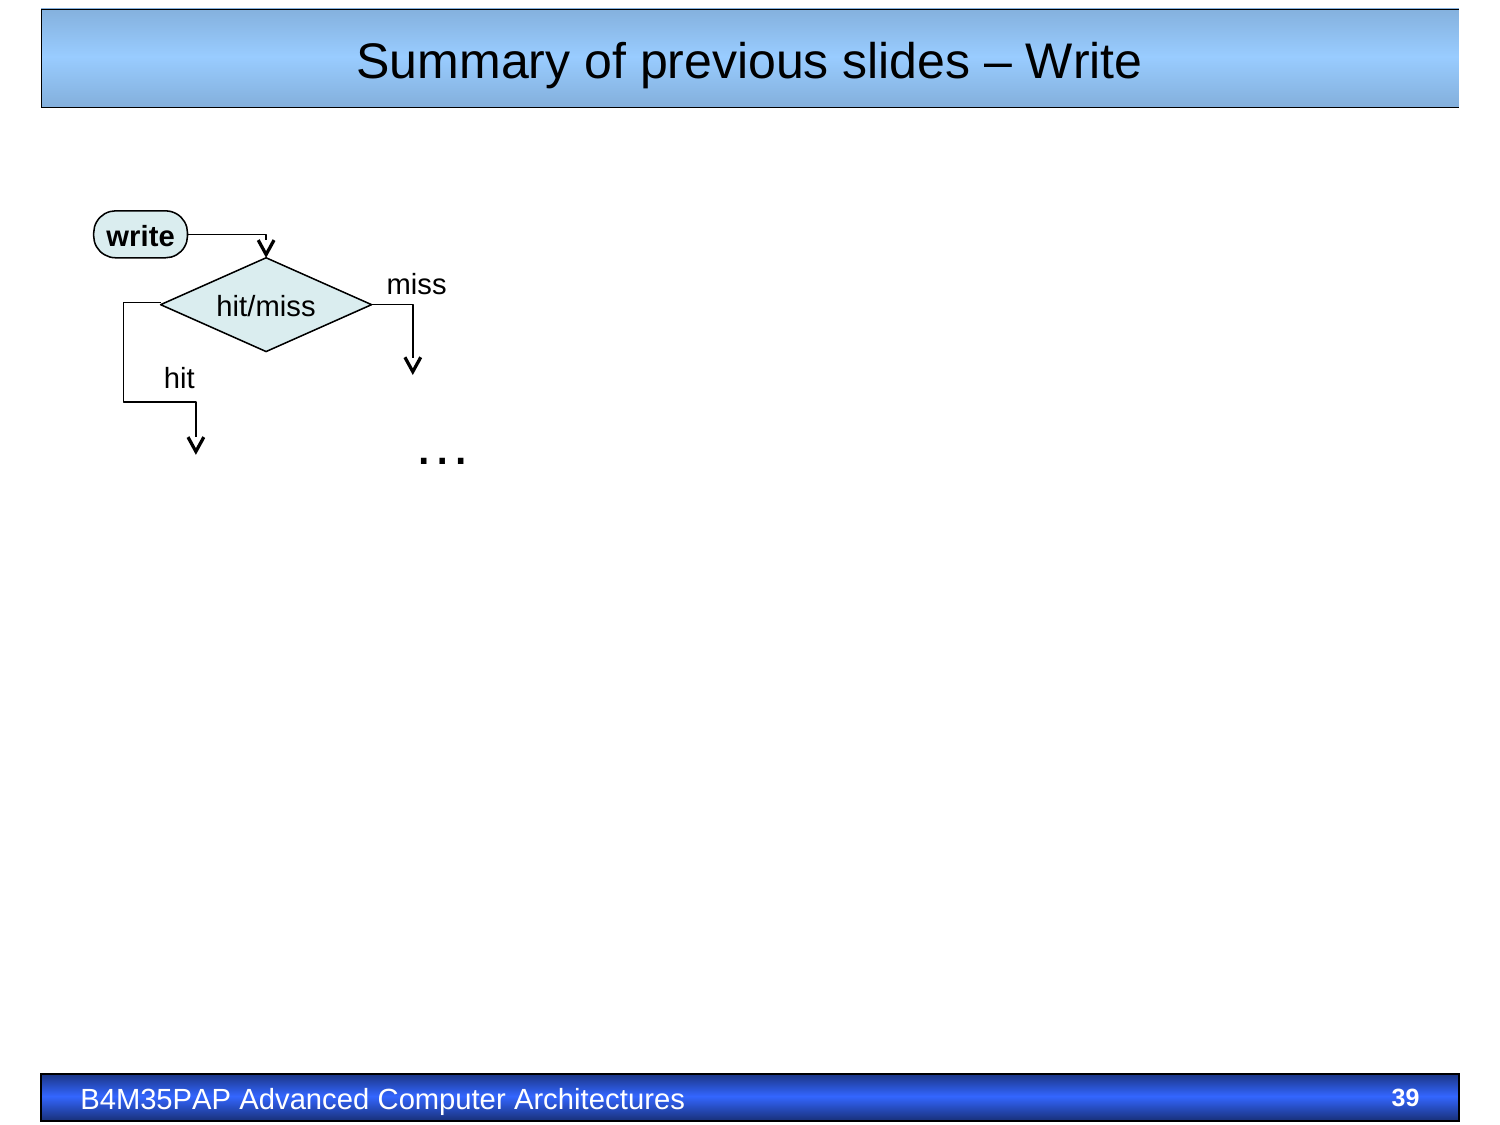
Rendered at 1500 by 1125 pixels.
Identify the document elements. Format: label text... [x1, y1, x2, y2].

text_box miss [371, 257, 462, 308]
text_box hit [149, 351, 211, 402]
text_box write [93, 210, 188, 258]
text_box … [398, 398, 504, 484]
text_box hit/miss [160, 258, 371, 352]
title Summary of previous slides – Write [41, 8, 1459, 108]
